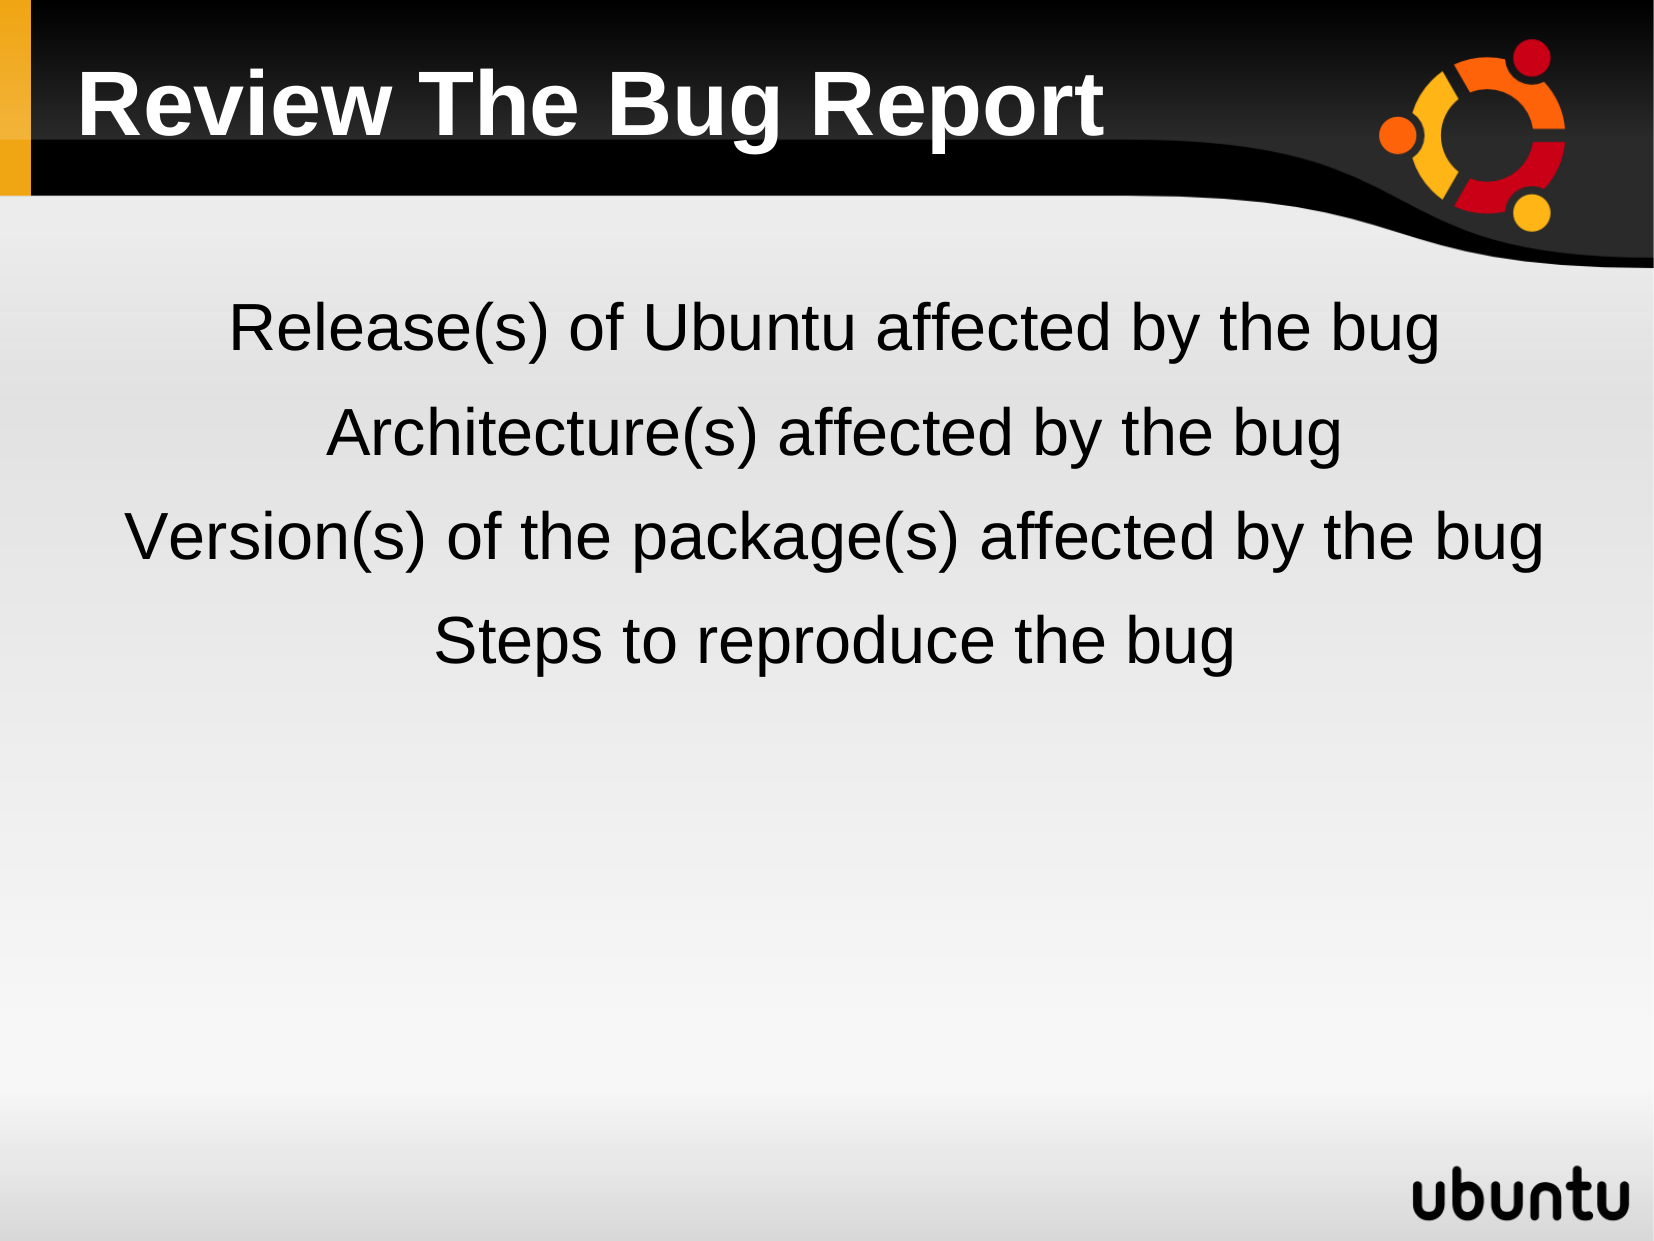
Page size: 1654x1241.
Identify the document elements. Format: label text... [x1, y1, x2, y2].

picture [0, 0, 1654, 1241]
title Review The Bug Report [76, 7, 1565, 200]
list Release(s) of Ubuntu affected by the bug Architecture(s) affected by the bug Version(s) of the package(s) affected by the bug Steps to reproduce the bug [82, 290, 1571, 1094]
